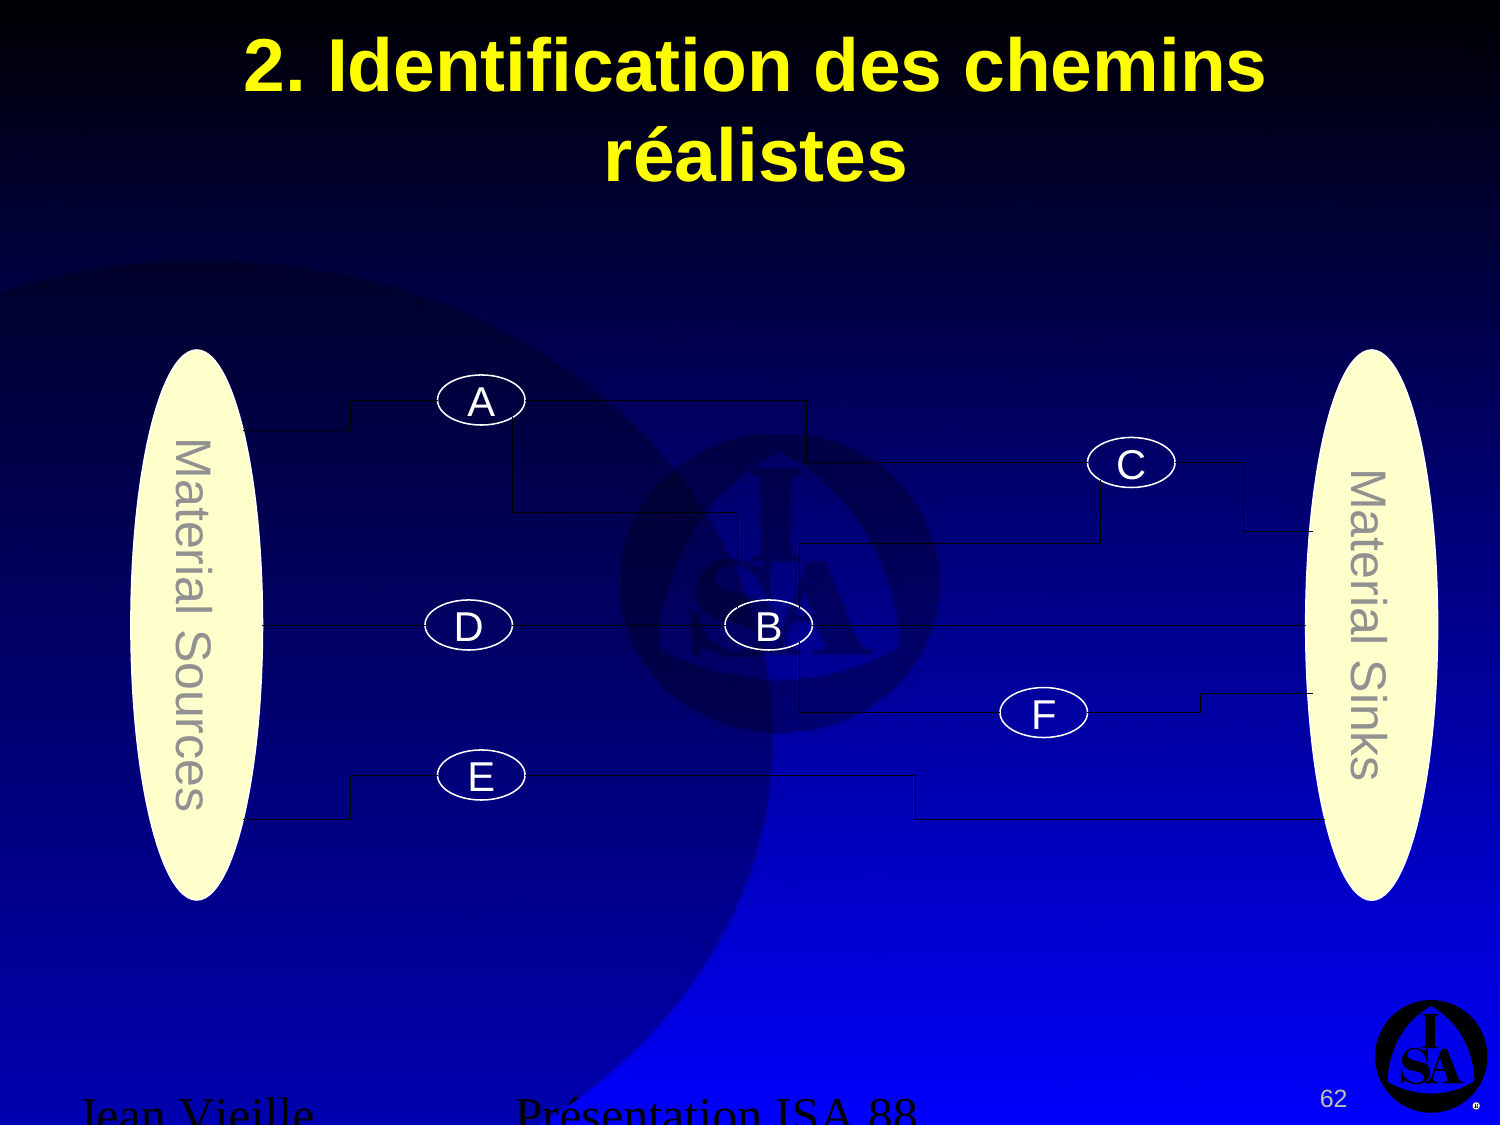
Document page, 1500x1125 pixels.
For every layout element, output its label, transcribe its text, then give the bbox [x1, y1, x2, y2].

text_box F [1000, 687, 1088, 738]
picture [898, 1116, 911, 1125]
text_box C [1087, 437, 1176, 488]
picture [745, 1111, 754, 1125]
text_box Material Sinks [1305, 349, 1438, 901]
picture [830, 1103, 841, 1118]
picture [607, 1110, 617, 1118]
text_box A [437, 374, 526, 426]
picture [874, 1101, 885, 1114]
picture [828, 1121, 843, 1125]
picture [298, 1110, 308, 1118]
text_box D [424, 599, 513, 651]
picture [0, 0, 1500, 1125]
picture [718, 1110, 731, 1125]
picture [565, 1110, 575, 1118]
picture [899, 1101, 910, 1114]
picture [524, 1101, 535, 1117]
picture [873, 1116, 886, 1125]
picture [148, 1111, 157, 1125]
text_box Material Sources [130, 349, 263, 901]
text_box E [437, 749, 526, 801]
picture [631, 1111, 640, 1125]
picture [668, 1120, 677, 1125]
text_box B [724, 599, 813, 651]
title 2. Identification des chemins réalistes [75, 8, 1438, 204]
picture [102, 1110, 112, 1118]
picture [124, 1120, 133, 1125]
picture [234, 1110, 244, 1118]
